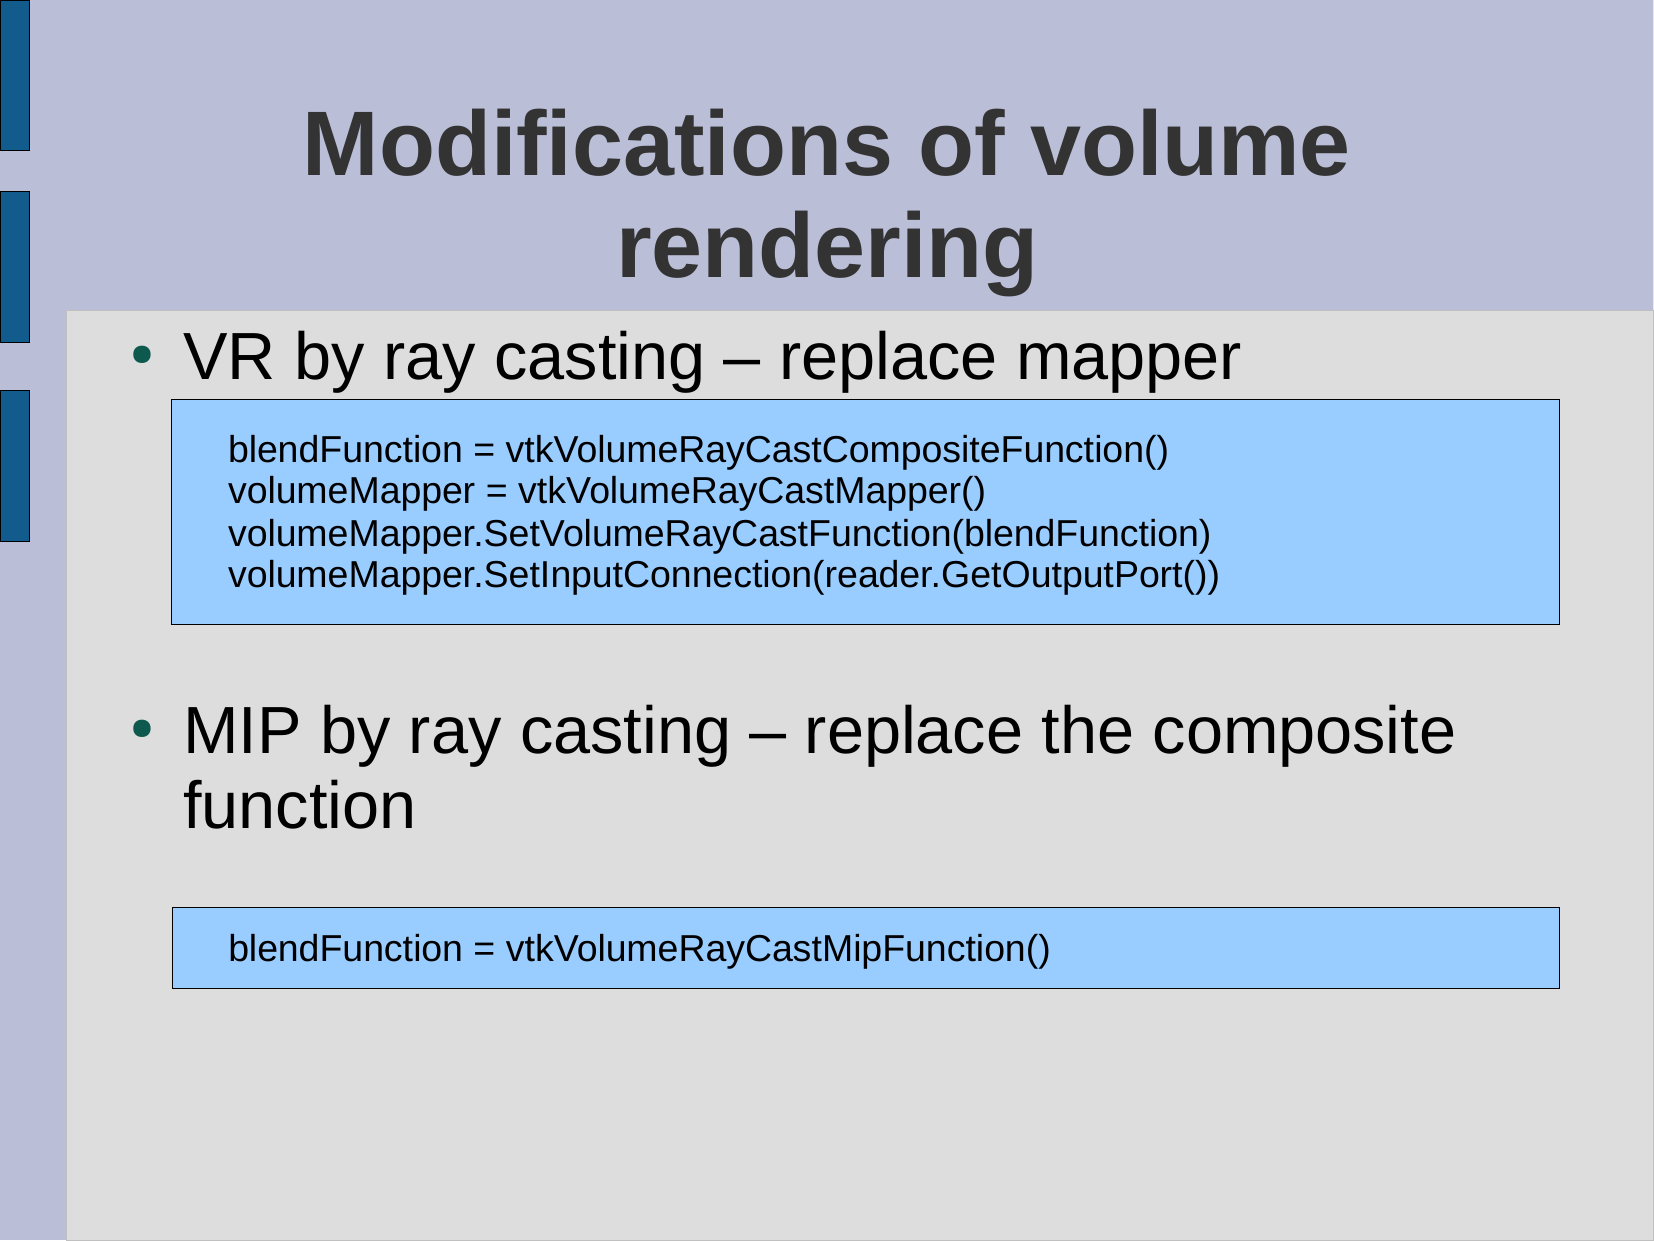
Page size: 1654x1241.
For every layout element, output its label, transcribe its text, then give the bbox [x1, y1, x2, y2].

title Modifications of volume rendering [121, 91, 1534, 298]
list VR by ray casting – replace mapper MIP by ray casting – replace the composite function [112, 319, 1613, 1198]
text_box blendFunction = vtkVolumeRayCastCompositeFunction() volumeMapper = vtkVolumeRayCastMapper() volumeMapper.SetVolumeRayCastFunction(blendFunction) volumeMapper.SetInputConnection(reader.GetOutputPort()) [171, 399, 1560, 625]
text_box blendFunction = vtkVolumeRayCastMipFunction() [172, 907, 1560, 989]
